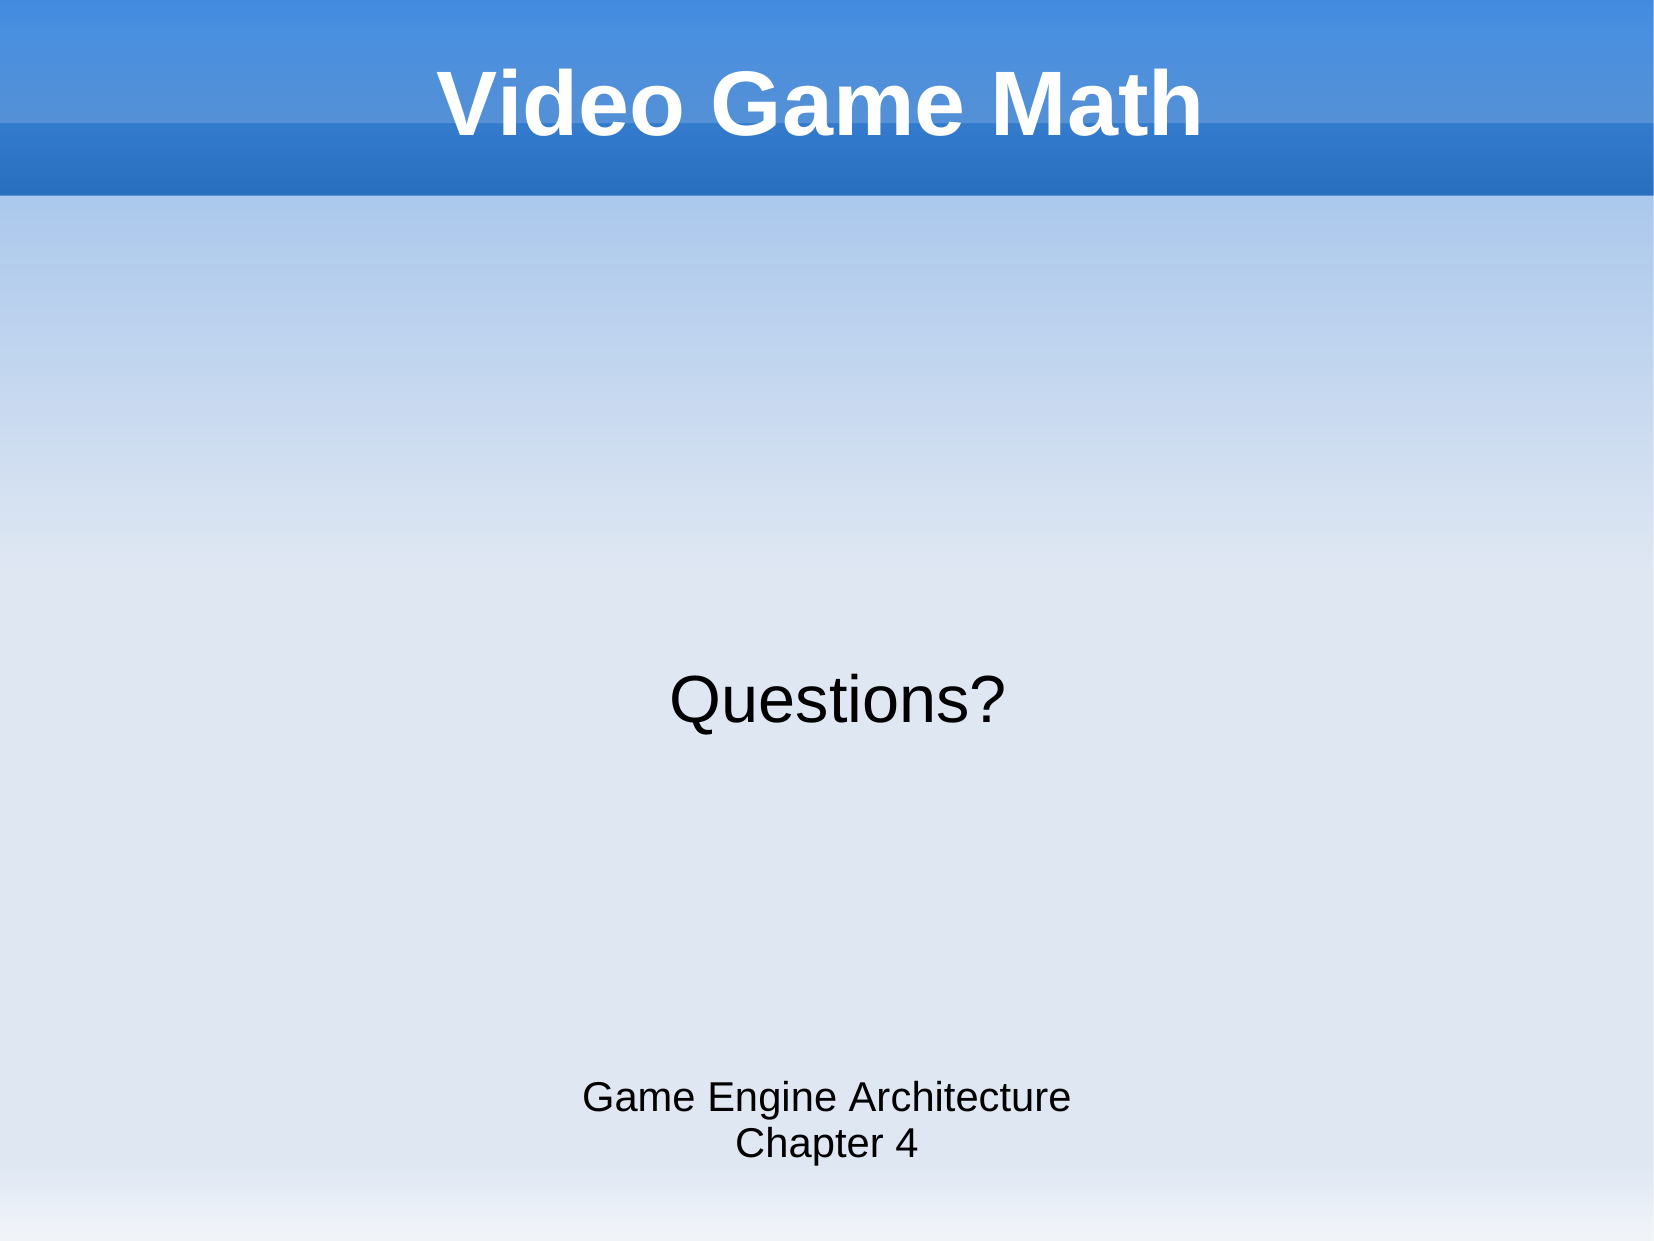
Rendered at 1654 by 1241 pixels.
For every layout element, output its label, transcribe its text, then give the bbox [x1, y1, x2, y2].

text_box Game Engine Architecture Chapter 4 [567, 1066, 1087, 1175]
picture [0, 0, 1654, 1241]
title Video Game Math [76, 0, 1565, 208]
subtitle Questions? [82, 290, 1571, 1109]
